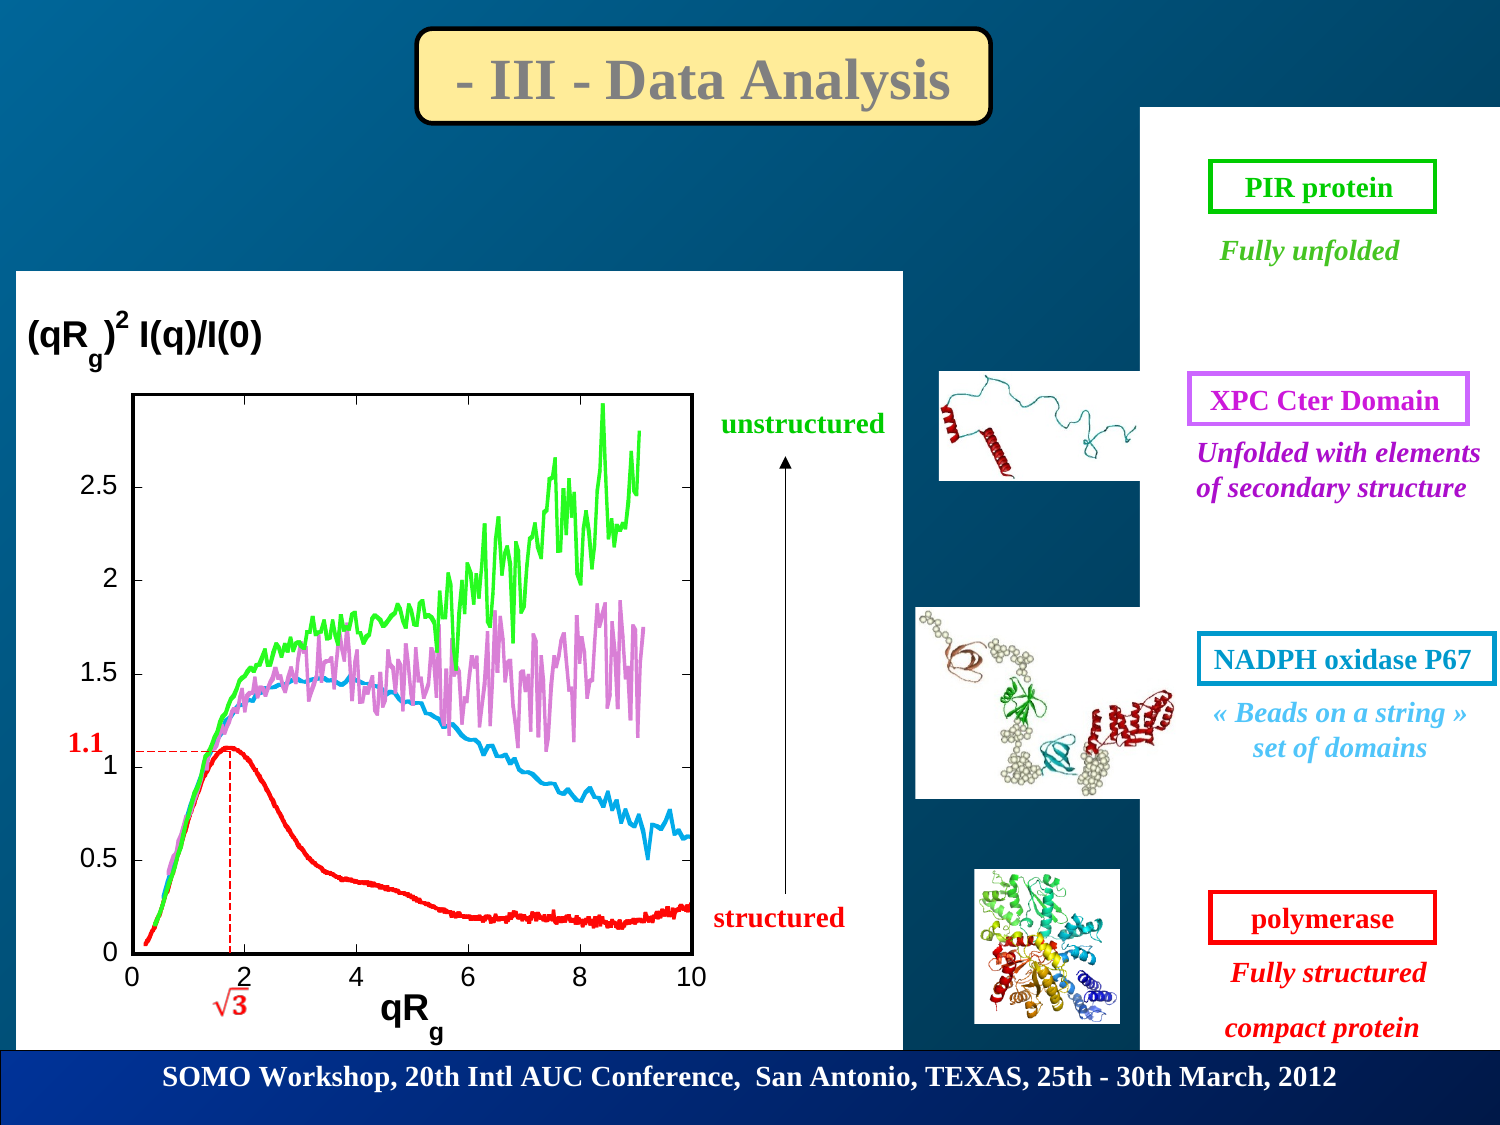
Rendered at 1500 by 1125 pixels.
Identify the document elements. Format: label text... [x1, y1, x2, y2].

text_box SOMO Workshop, 20th Intl AUC Conference, San Antonio, TEXAS, 25th - 30th March, 2012 [0, 1050, 1500, 1125]
text_box Fully structured compact protein [1204, 945, 1453, 1050]
text_box PIR protein [1210, 160, 1436, 212]
picture [916, 607, 1176, 799]
text_box 1.1 [52, 715, 148, 767]
picture [975, 870, 1119, 1023]
picture [17, 272, 902, 1050]
text_box Unfolded with elements of secondary structure [1181, 425, 1500, 512]
text_box structured [667, 890, 892, 941]
text_box unstructured [690, 397, 916, 448]
text_box NADPH oxidase P67 [1198, 633, 1495, 684]
text_box « Beads on a string » set of domains [1186, 685, 1495, 771]
text_box polymerase [1210, 891, 1436, 943]
text_box - III - Data Analysis [416, 28, 991, 124]
text_box [1139, 107, 1500, 1050]
text_box Fully unfolded [1204, 223, 1441, 275]
text_box XPC Cter Domain [1189, 373, 1468, 424]
picture [939, 372, 1140, 480]
